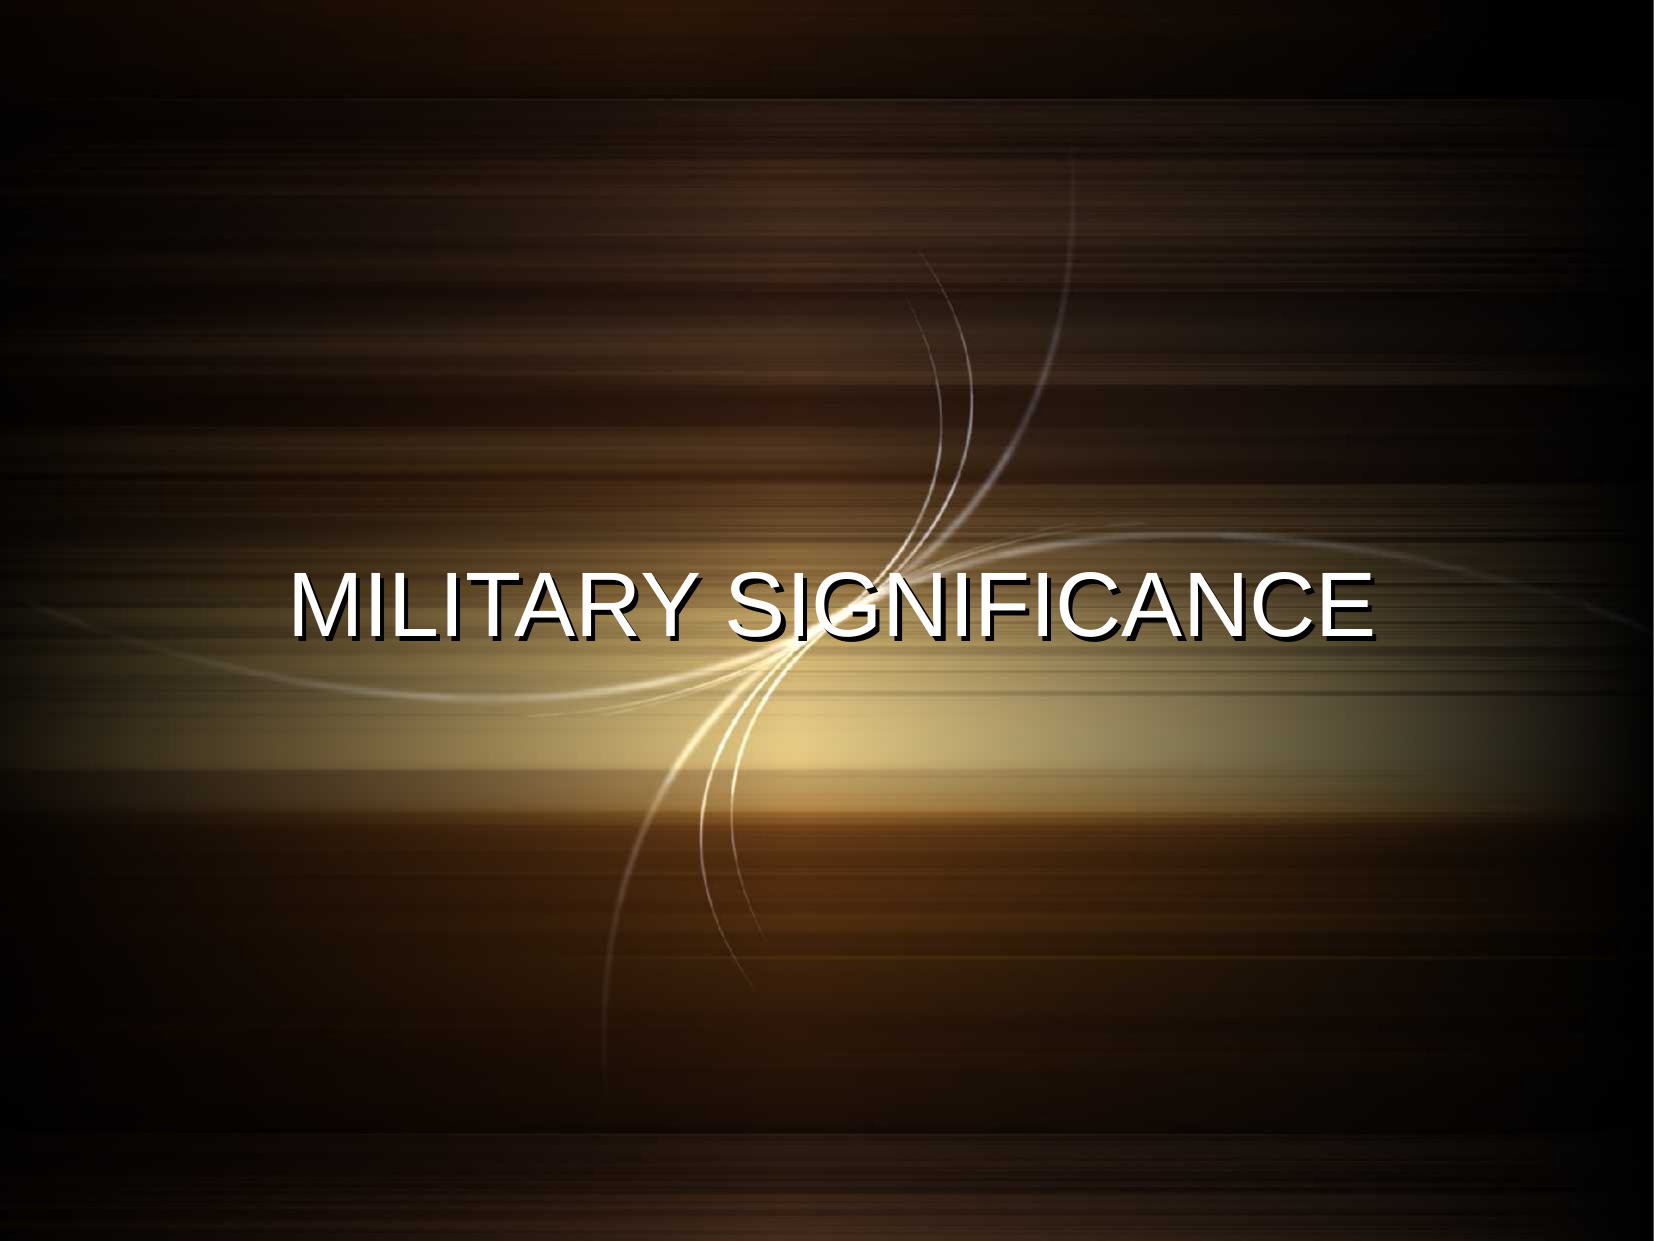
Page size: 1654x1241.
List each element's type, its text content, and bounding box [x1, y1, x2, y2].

title MILITARY SIGNIFICANCE [88, 501, 1577, 709]
picture [0, 0, 1654, 1241]
